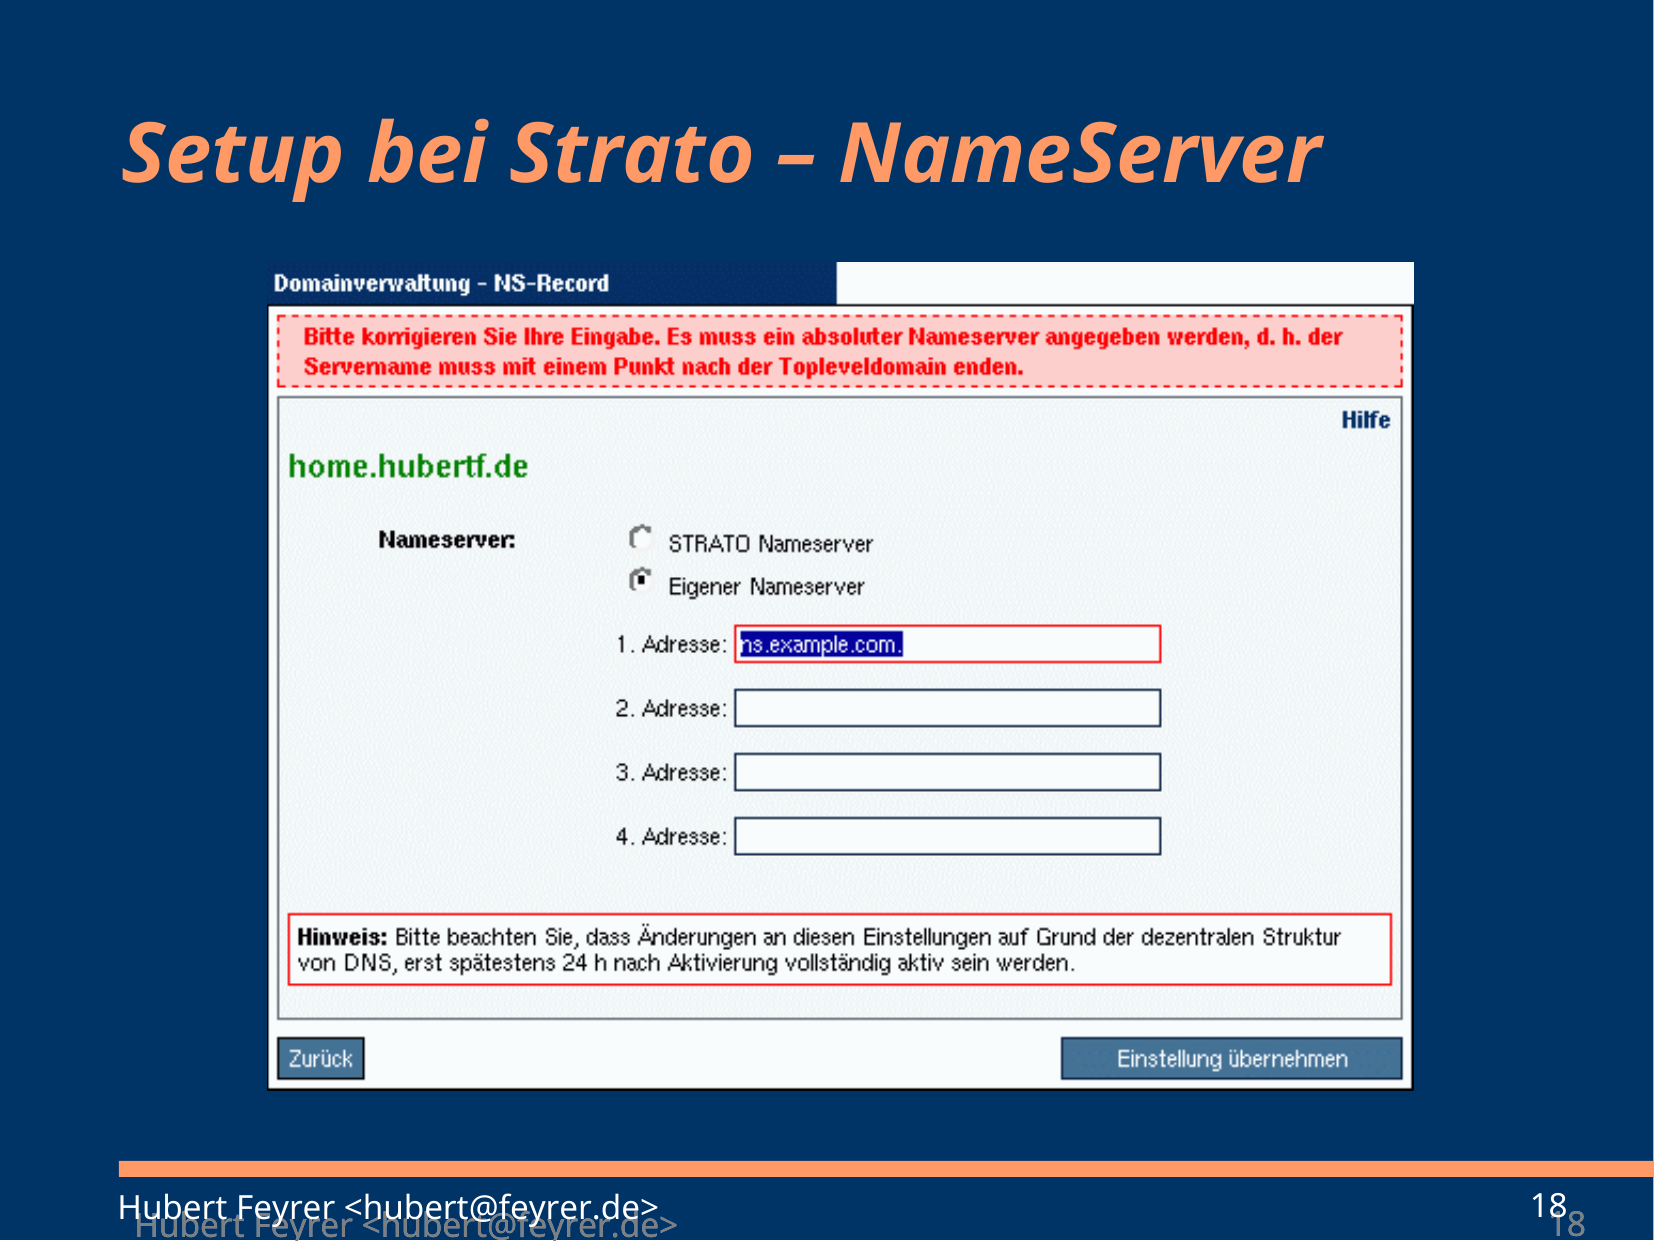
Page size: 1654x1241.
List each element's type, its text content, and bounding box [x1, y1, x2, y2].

picture [267, 262, 1414, 1091]
title Setup bei Strato – NameServer [121, 46, 1534, 254]
